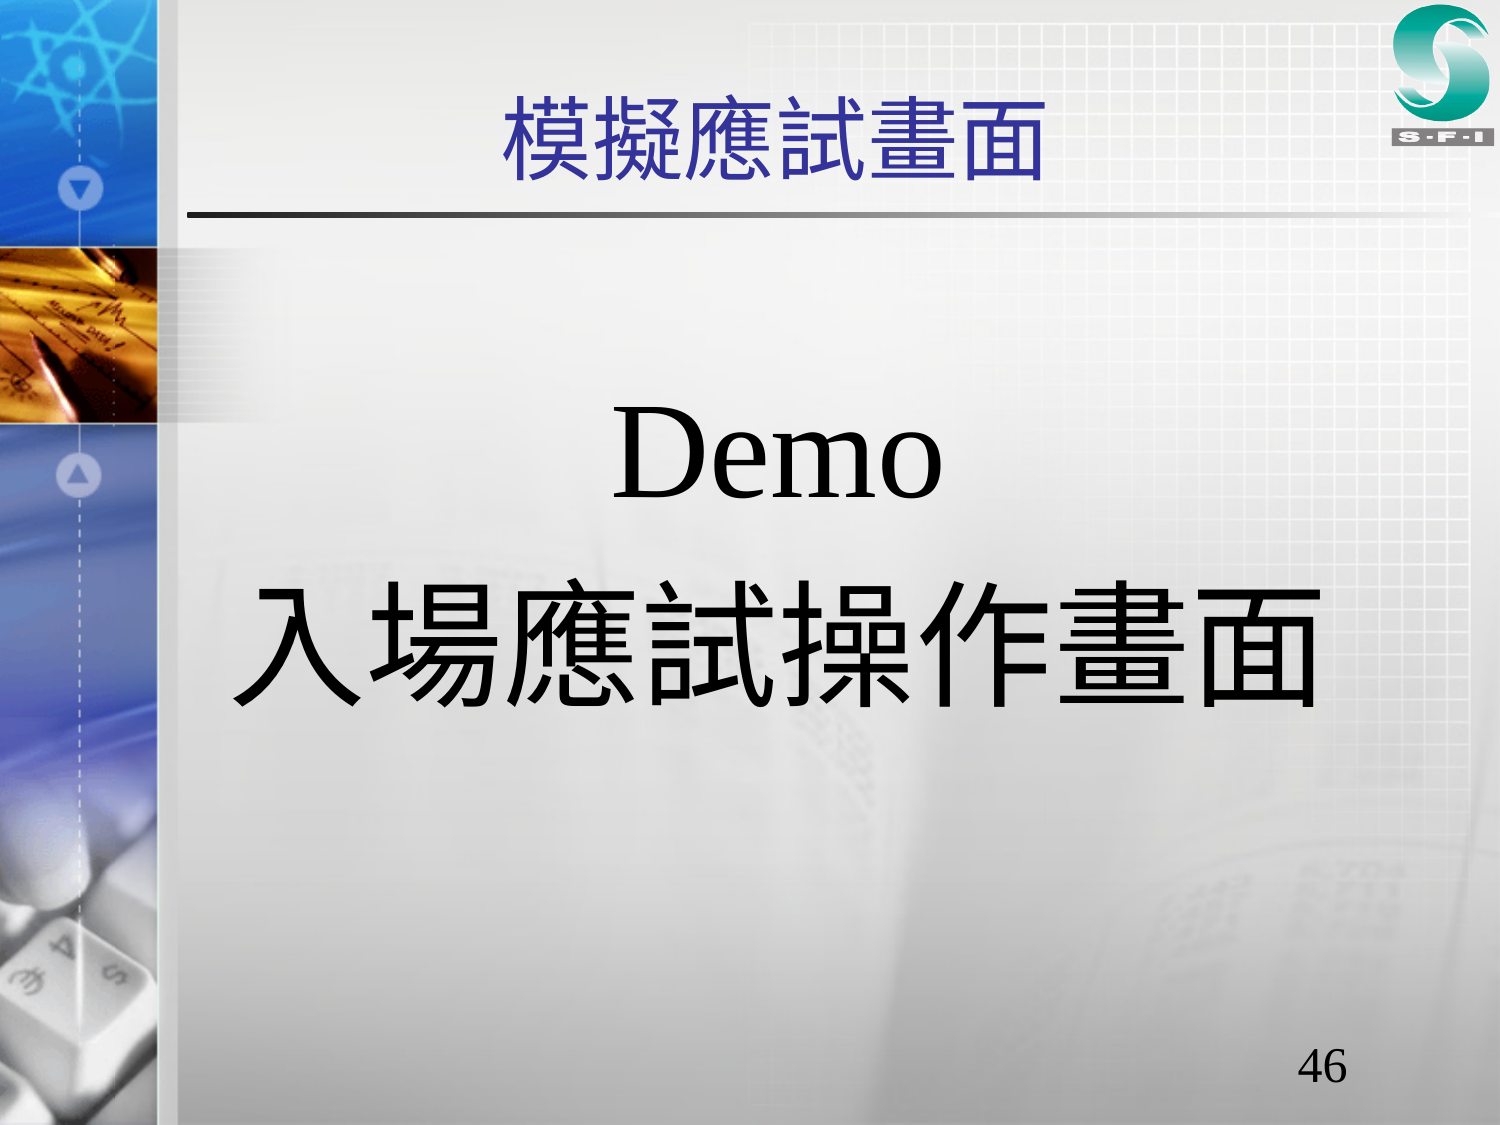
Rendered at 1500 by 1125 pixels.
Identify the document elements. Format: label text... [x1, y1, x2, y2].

list Demo 入場應試操作畫面 [193, 237, 1363, 1006]
title 模擬應試畫面 [188, 101, 1363, 201]
picture [0, 0, 1500, 1125]
